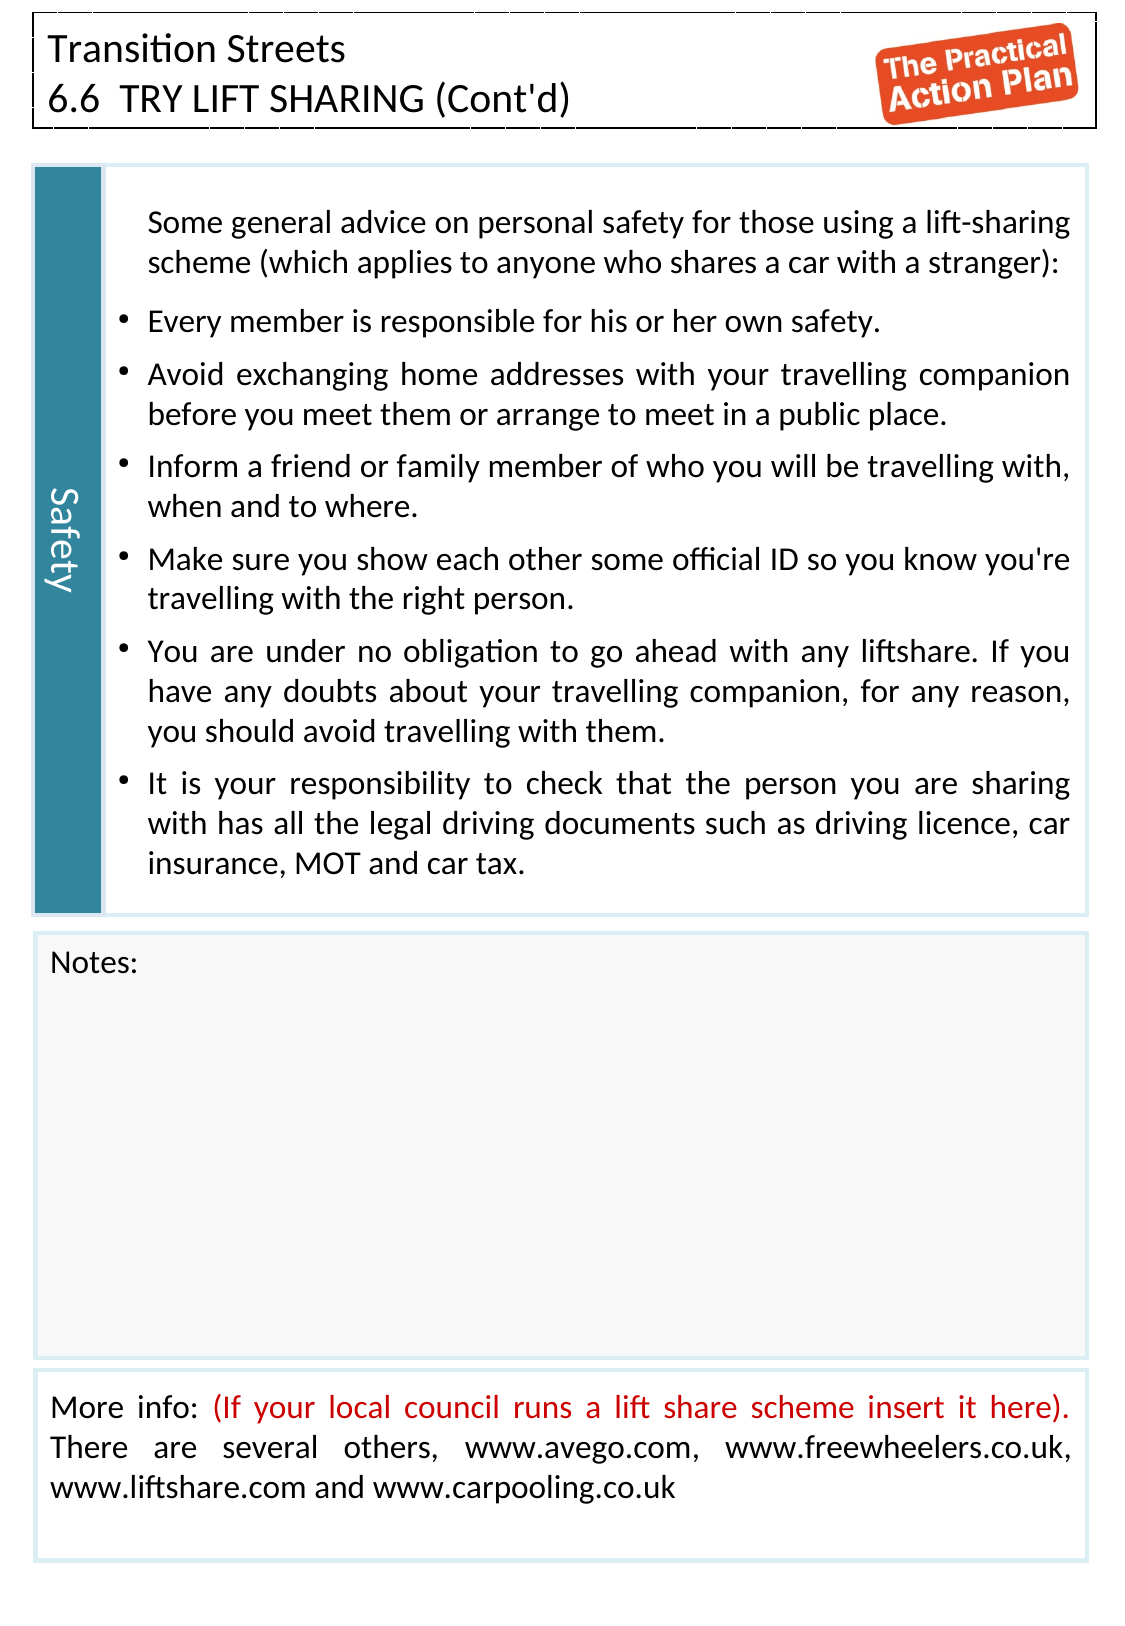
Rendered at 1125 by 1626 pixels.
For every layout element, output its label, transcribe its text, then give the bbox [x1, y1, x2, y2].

text_box Safety [32, 165, 104, 916]
text_box Notes: [35, 933, 1087, 1359]
text_box More info: (If your local council runs a lift share scheme insert it here). There are several others, www.avego.com, www.freewheelers.co.uk, www.liftshare.com and www.carpooling.co.uk [35, 1370, 1087, 1561]
text_box Some general advice on personal safety for those using a lift-sharing scheme (which applies to anyone who shares a car with a stranger): Every member is responsible for his or her own safety. Avoid exchanging home addresses with your travelling companion before you meet them or arrange to meet in a public place. Inform a friend or family member of who you will be travelling with, when and to where. Make sure you show each other some official ID so you know you're travelling with the right person. You are under no obligation to go ahead with any liftshare. If you have any doubts about your travelling companion, for any reason, you should avoid travelling with them. It is your responsibility to check that the person you are sharing with has all the legal driving documents such as driving licence, car insurance, MOT and car tax. [104, 165, 1087, 916]
text_box Transition Streets 6.6 TRY LIFT SHARING (Cont'd) [32, 12, 1096, 129]
